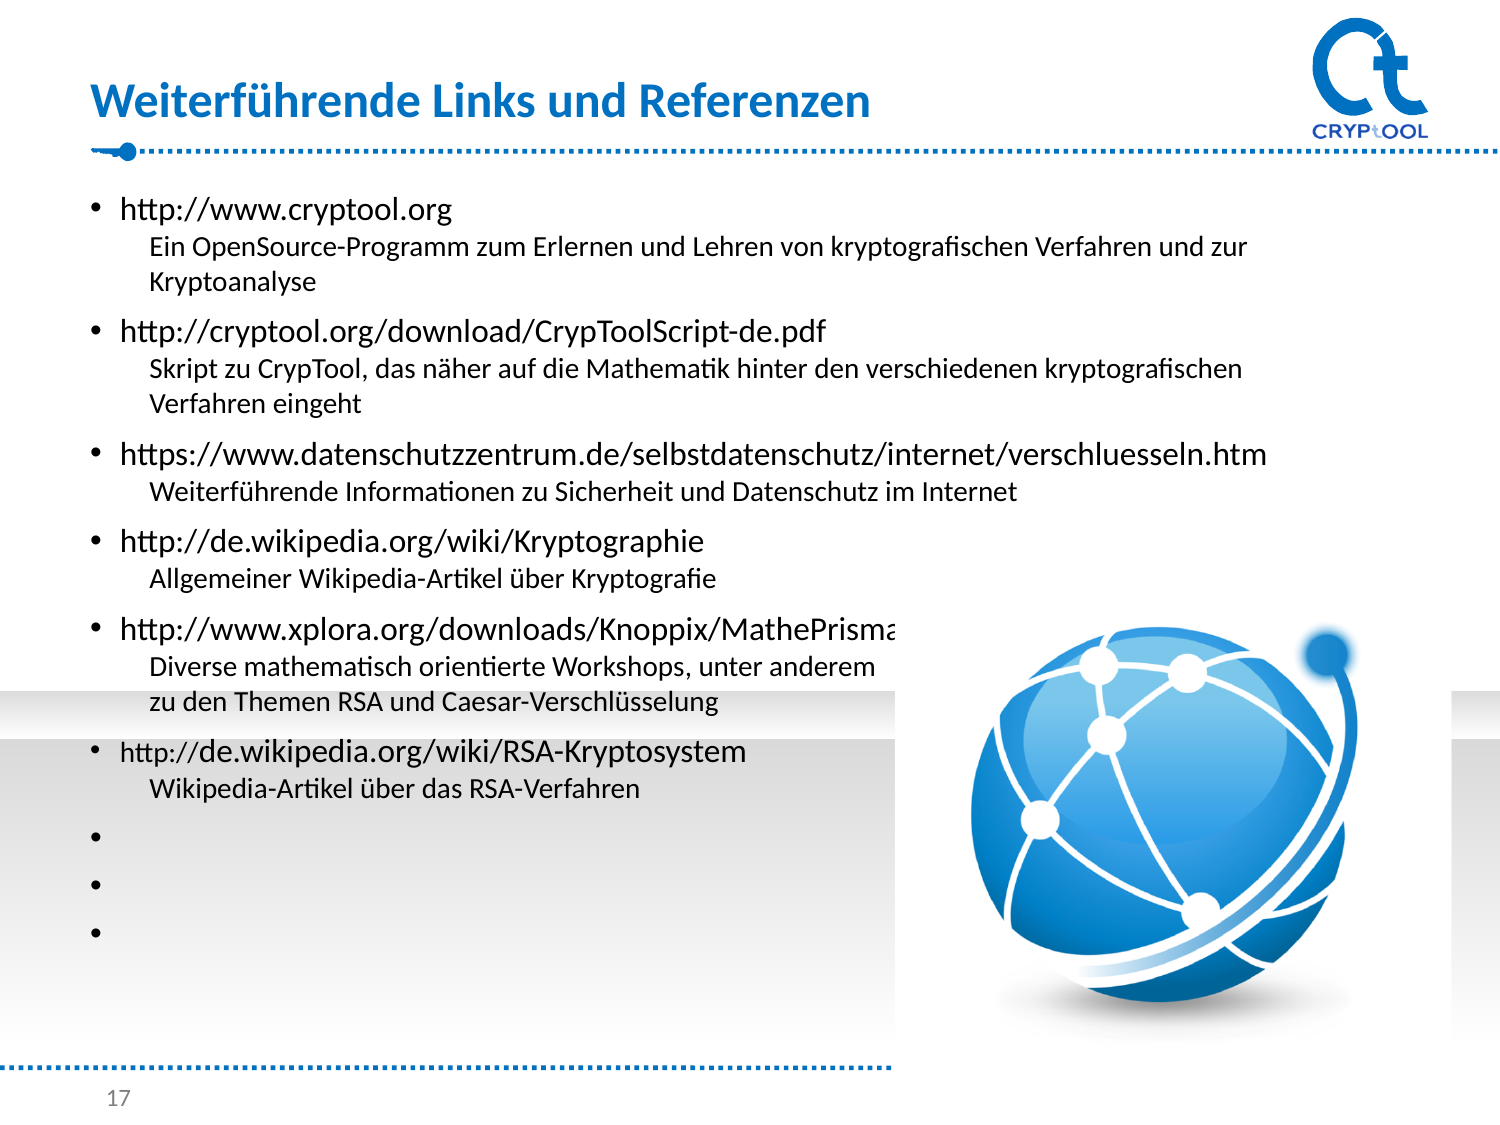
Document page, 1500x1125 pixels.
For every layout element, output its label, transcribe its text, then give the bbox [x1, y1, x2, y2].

picture [894, 531, 1452, 1089]
list http://www.cryptool.org Ein OpenSource-Programm zum Erlernen und Lehren von kryptografischen Verfahren und zur Kryptoanalyse http://cryptool.org/download/CrypToolScript-de.pdf Skript zu CrypTool, das näher auf die Mathematik hinter den verschiedenen kryptografischen Verfahren eingeht https://www.datenschutzzentrum.de/selbstdatenschutz/internet/verschluesseln.htm Weiterführende Informationen zu Sicherheit und Datenschutz im Internet http://de.wikipedia.org/wiki/Kryptographie Allgemeiner Wikipedia-Artikel über Kryptografie http://www.xplora.org/downloads/Knoppix/MathePrisma/Start/ Diverse mathematisch orientierte Workshops, unter anderem zu den Themen RSA und Caesar-Verschlüsselung http://de.wikipedia.org/wiki/RSA-Kryptosystem Wikipedia-Artikel über das RSA-Verfahren [75, 179, 1426, 923]
title Weiterführende Links und Referenzen [75, 45, 1426, 150]
text_box 17 [90, 1074, 271, 1111]
